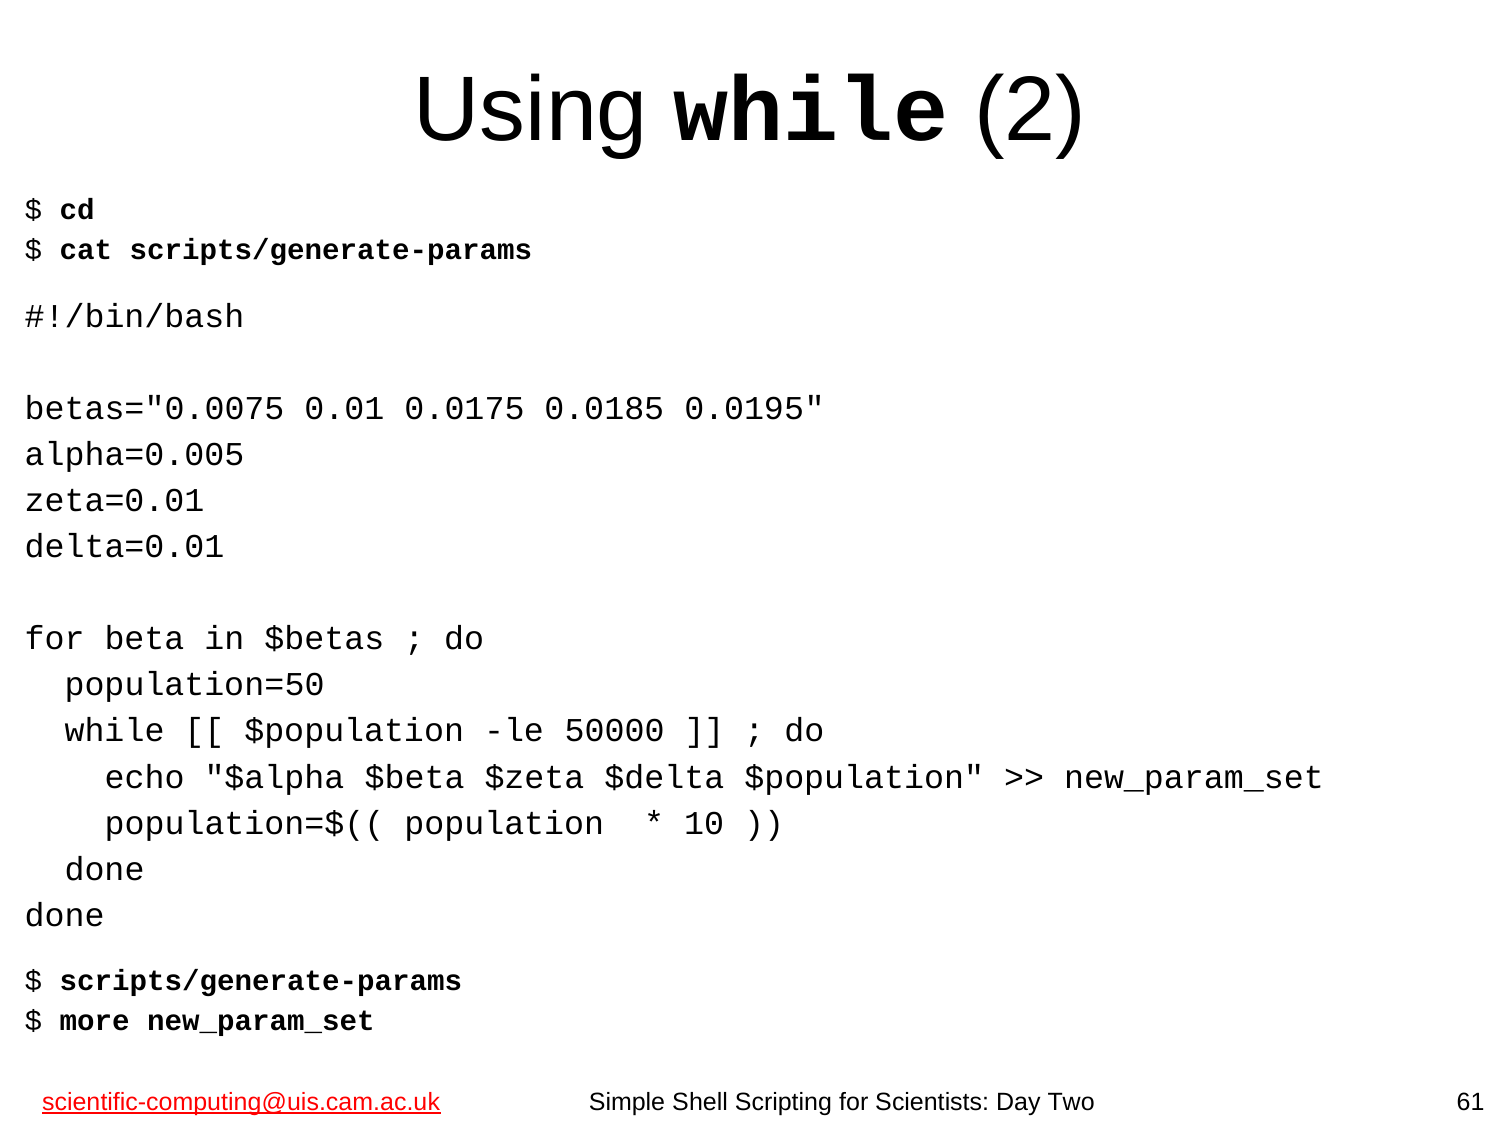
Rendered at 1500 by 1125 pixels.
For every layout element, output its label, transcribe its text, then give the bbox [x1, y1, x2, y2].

list $ cd $ cat scripts/generate-params #!/bin/bash betas="0.0075 0.01 0.0175 0.0185 0.0195" alpha=0.005 zeta=0.01 delta=0.01 for beta in $betas ; do population=50 while [[ $population -le 50000 ]] ; do echo "$alpha $beta $zeta $delta $population" >> new_param_set population=$(( population * 10 )) done done $ scripts/generate-params $ more new_param_set [9, 187, 1491, 1094]
title Using while (2) [112, 49, 1388, 176]
